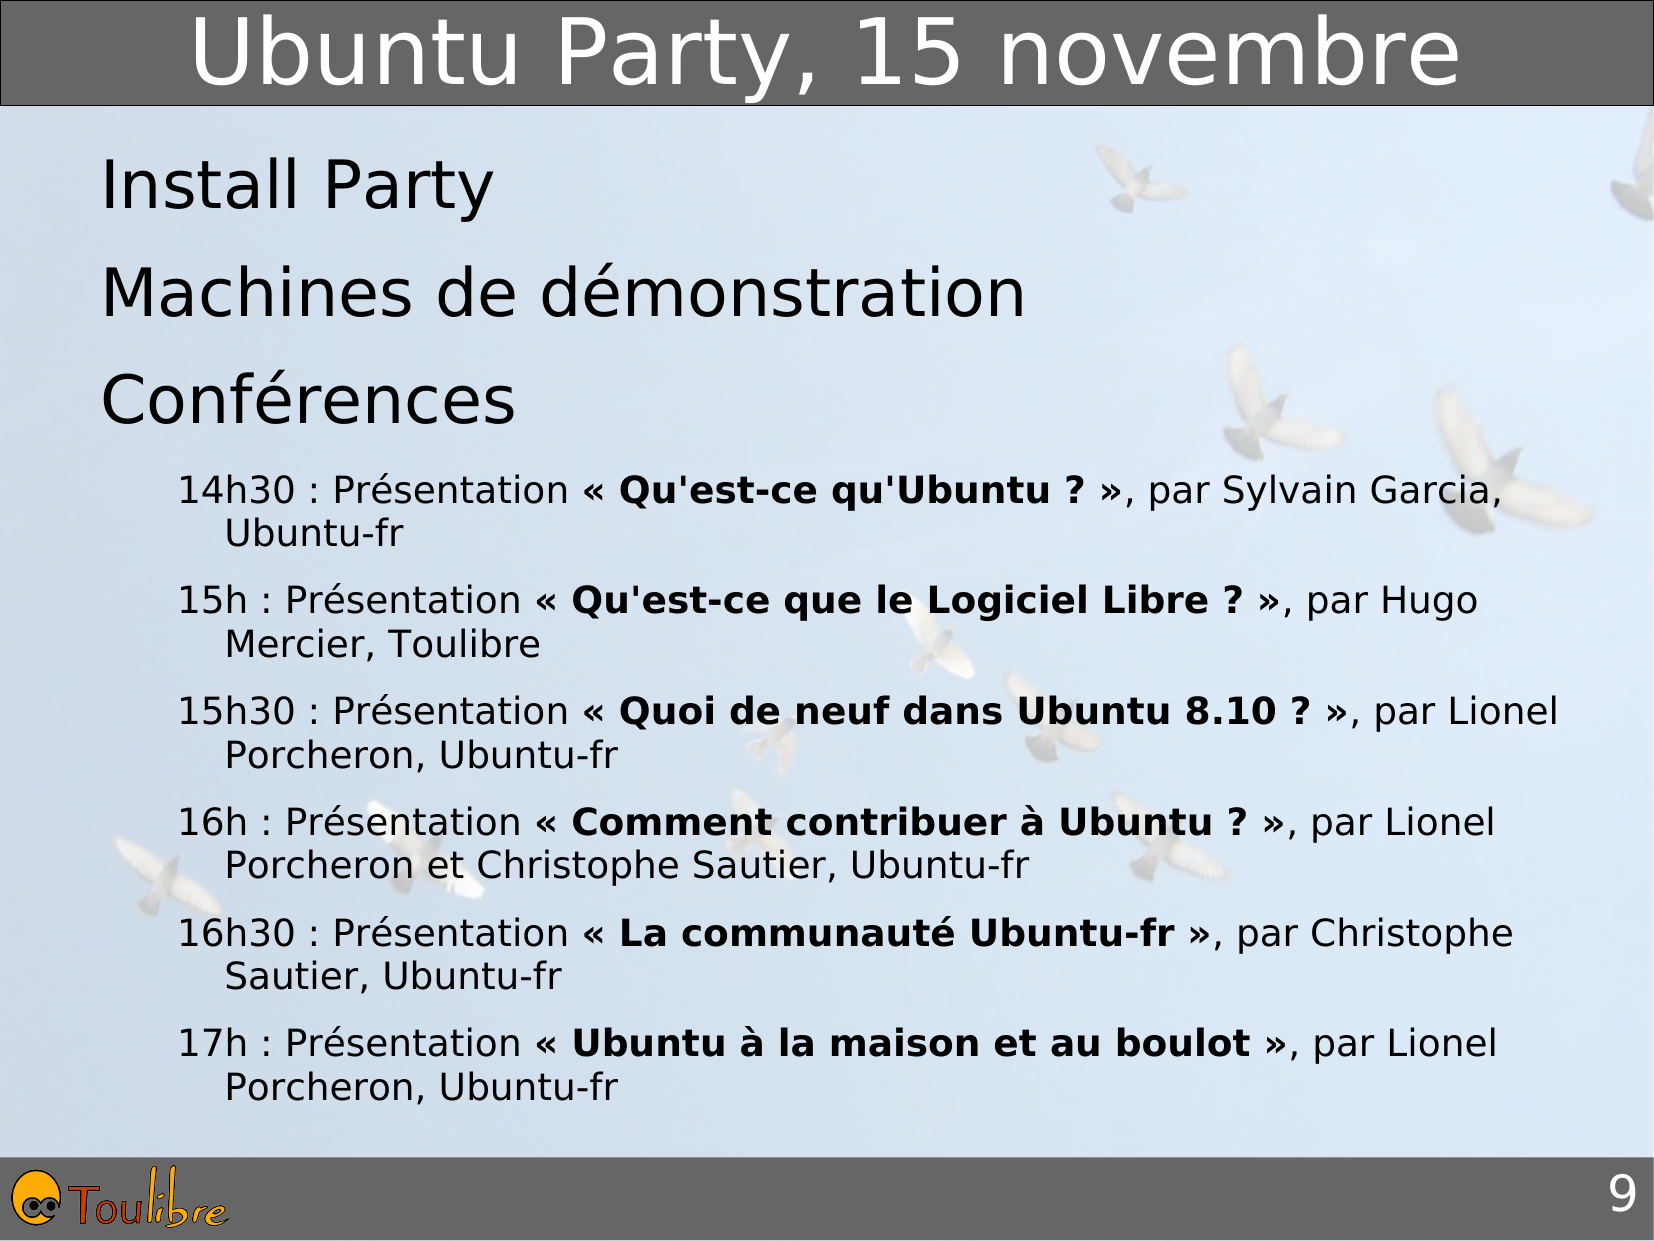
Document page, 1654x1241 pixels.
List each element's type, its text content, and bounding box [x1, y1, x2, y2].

title Ubuntu Party, 15 novembre [0, 0, 1654, 107]
picture [11, 1165, 229, 1228]
list Install Party Machines de démonstration Conférences 14h30 : Présentation « Qu'est-ce qu'Ubuntu ? », par Sylvain Garcia, Ubuntu-fr 15h : Présentation « Qu'est-ce que le Logiciel Libre ? », par Hugo Mercier, Toulibre 15h30 : Présentation « Quoi de neuf dans Ubuntu 8.10 ? », par Lionel Porcheron, Ubuntu-fr 16h : Présentation « Comment contribuer à Ubuntu ? », par Lionel Porcheron et Christophe Sautier, Ubuntu-fr 16h30 : Présentation « La communauté Ubuntu-fr », par Christophe Sautier, Ubuntu-fr 17h : Présentation « Ubuntu à la maison et au boulot », par Lionel Porcheron, Ubuntu-fr [82, 146, 1571, 1110]
